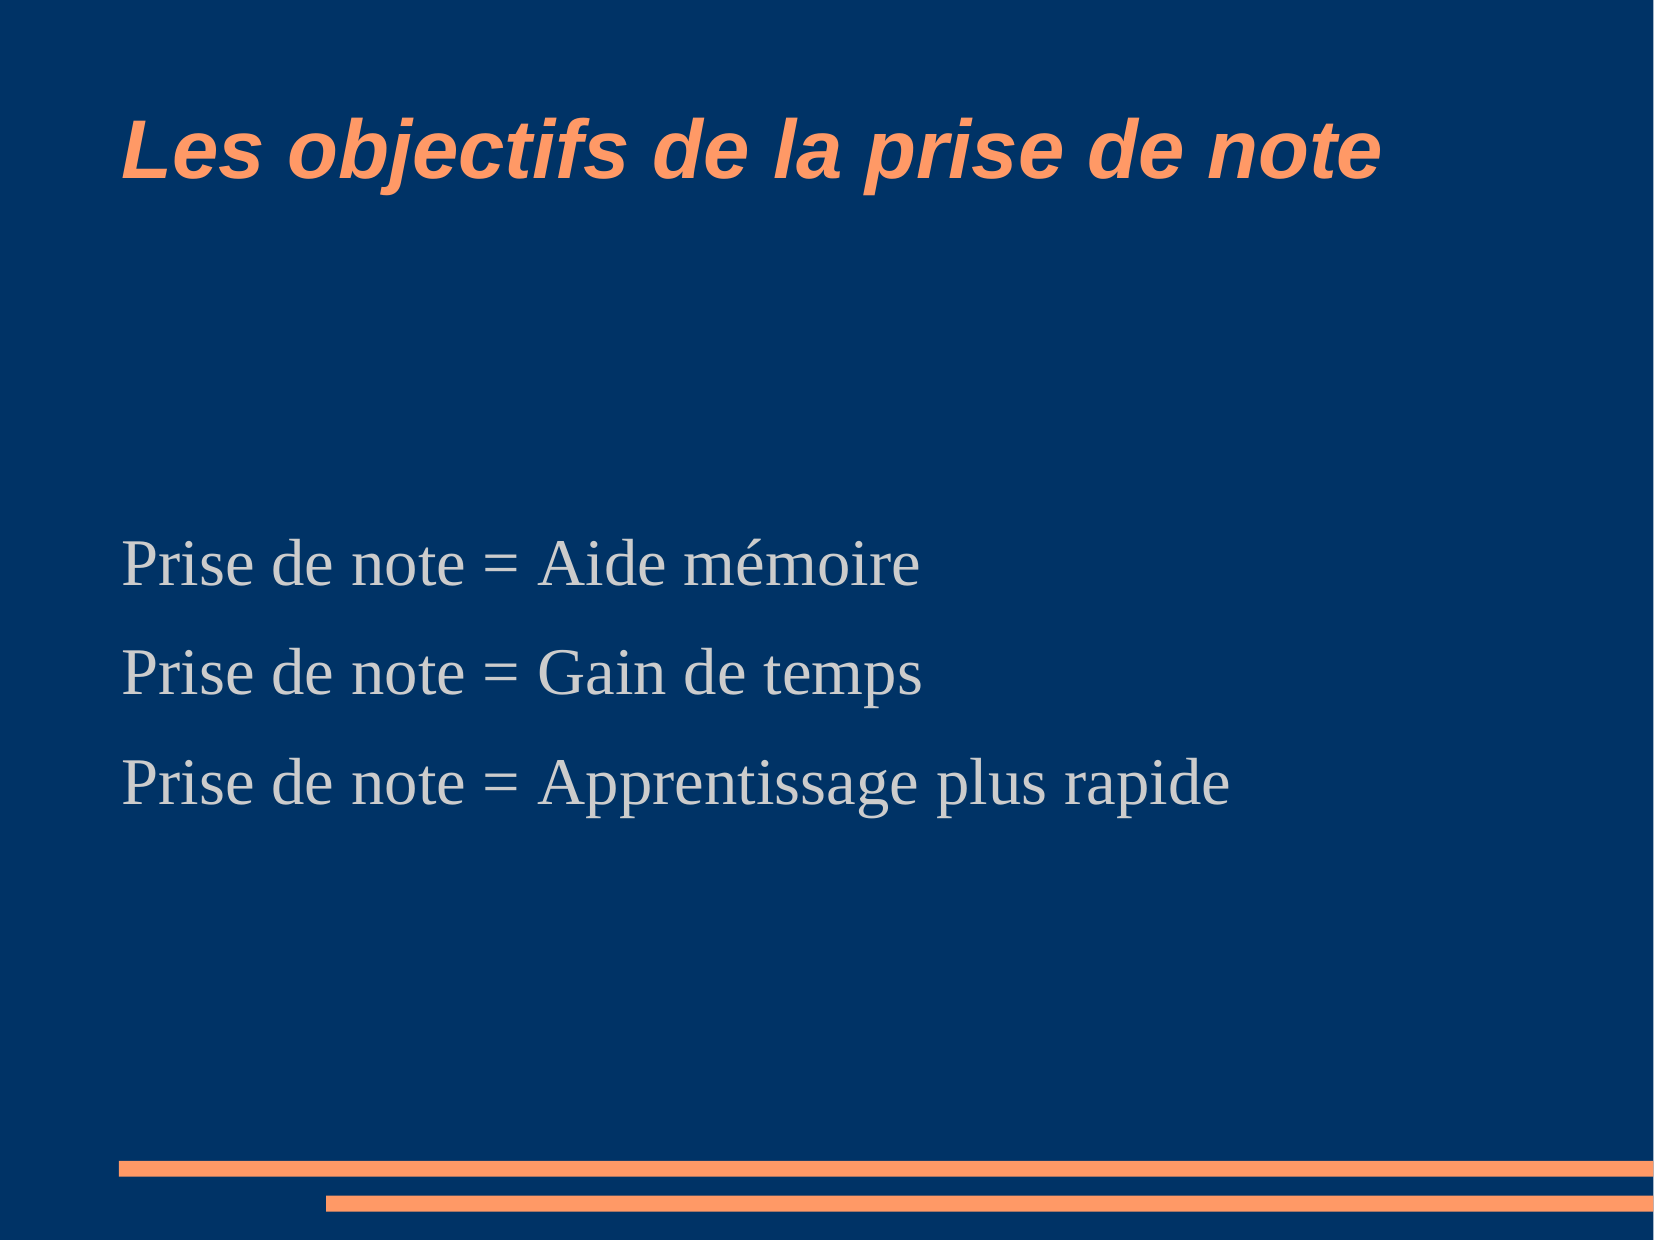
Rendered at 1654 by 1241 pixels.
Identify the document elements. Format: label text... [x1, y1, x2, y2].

title Les objectifs de la prise de note [121, 46, 1534, 254]
subtitle Prise de note = Aide mémoire Prise de note = Gain de temps Prise de note = Apprentissage plus rapide [121, 322, 1561, 1132]
